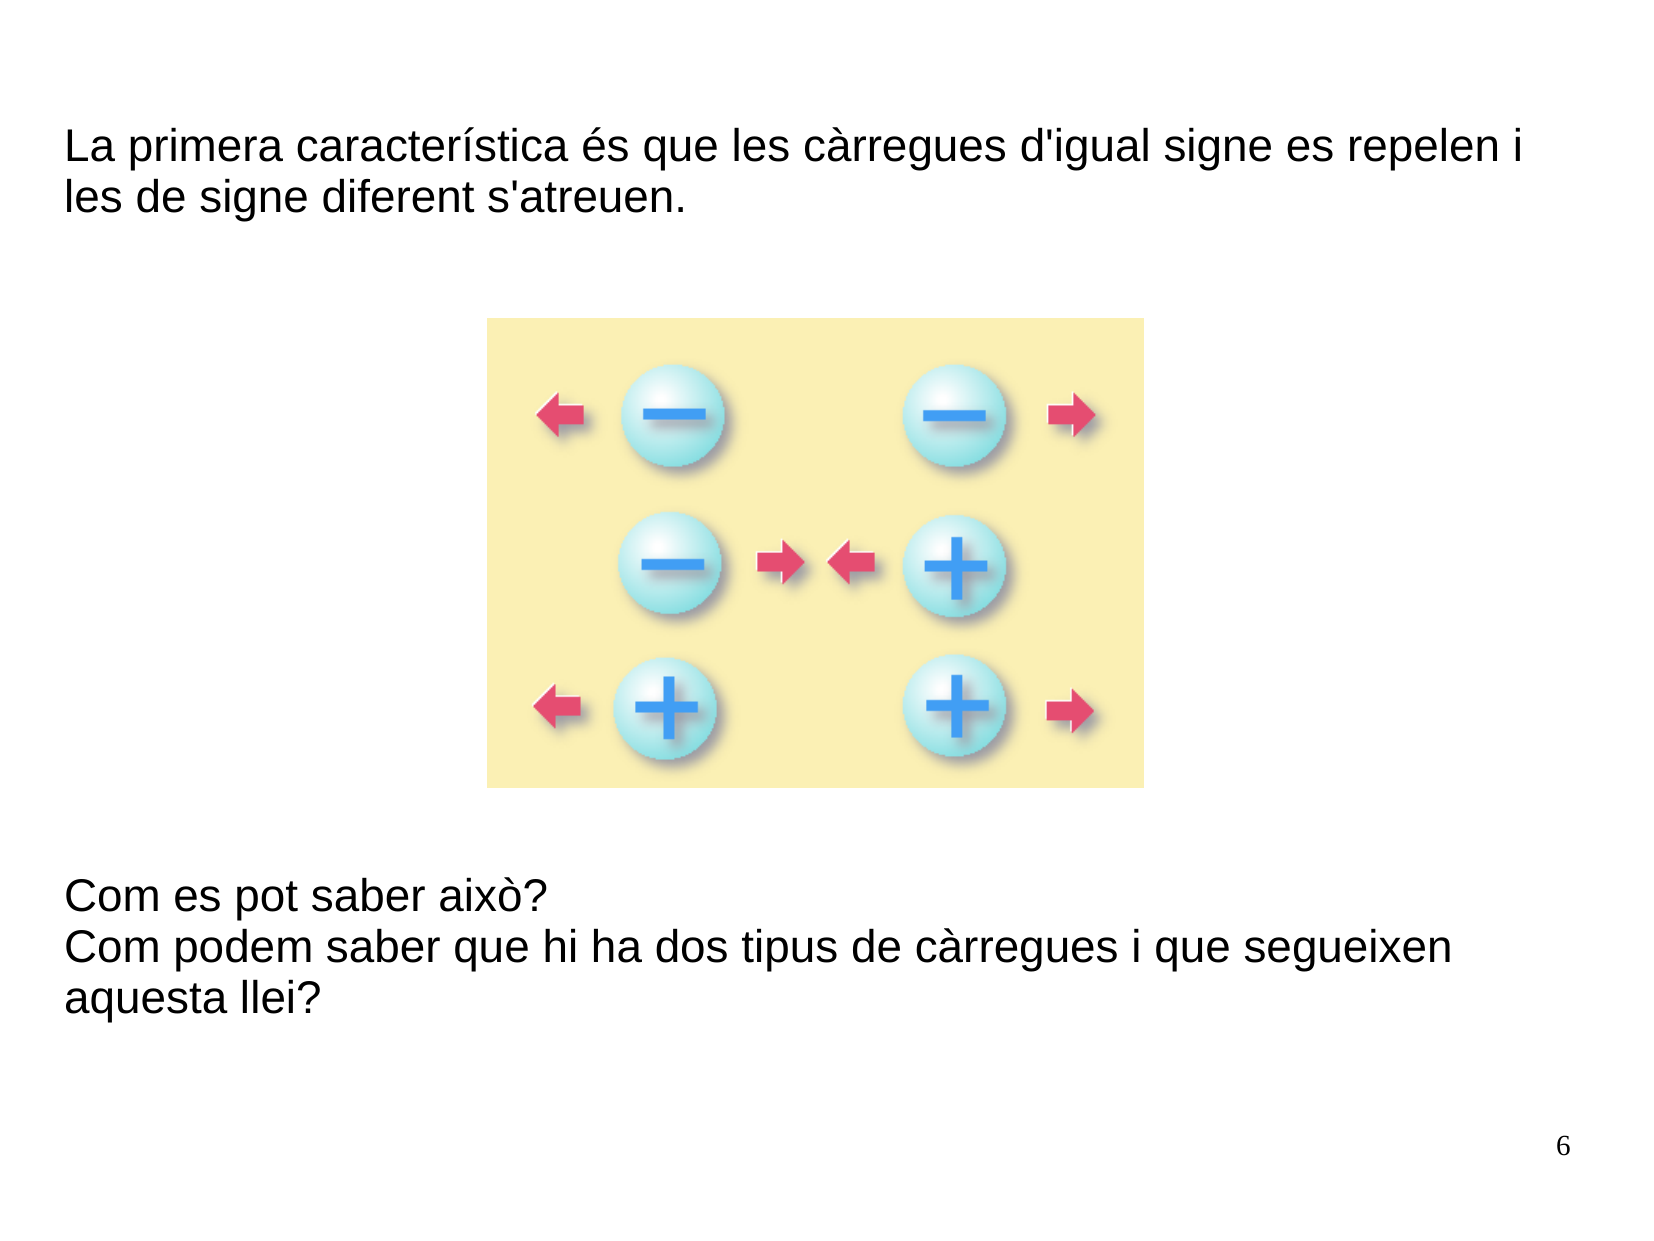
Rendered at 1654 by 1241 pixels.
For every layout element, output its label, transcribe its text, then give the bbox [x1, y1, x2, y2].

picture [487, 318, 1144, 788]
text_box Com es pot saber això? Com podem saber que hi ha dos tipus de càrregues i que segueixen aquesta llei? [49, 862, 1576, 1051]
text_box La primera característica és que les càrregues d'igual signe es repelen i les de signe diferent s'atreuen. [49, 112, 1576, 263]
